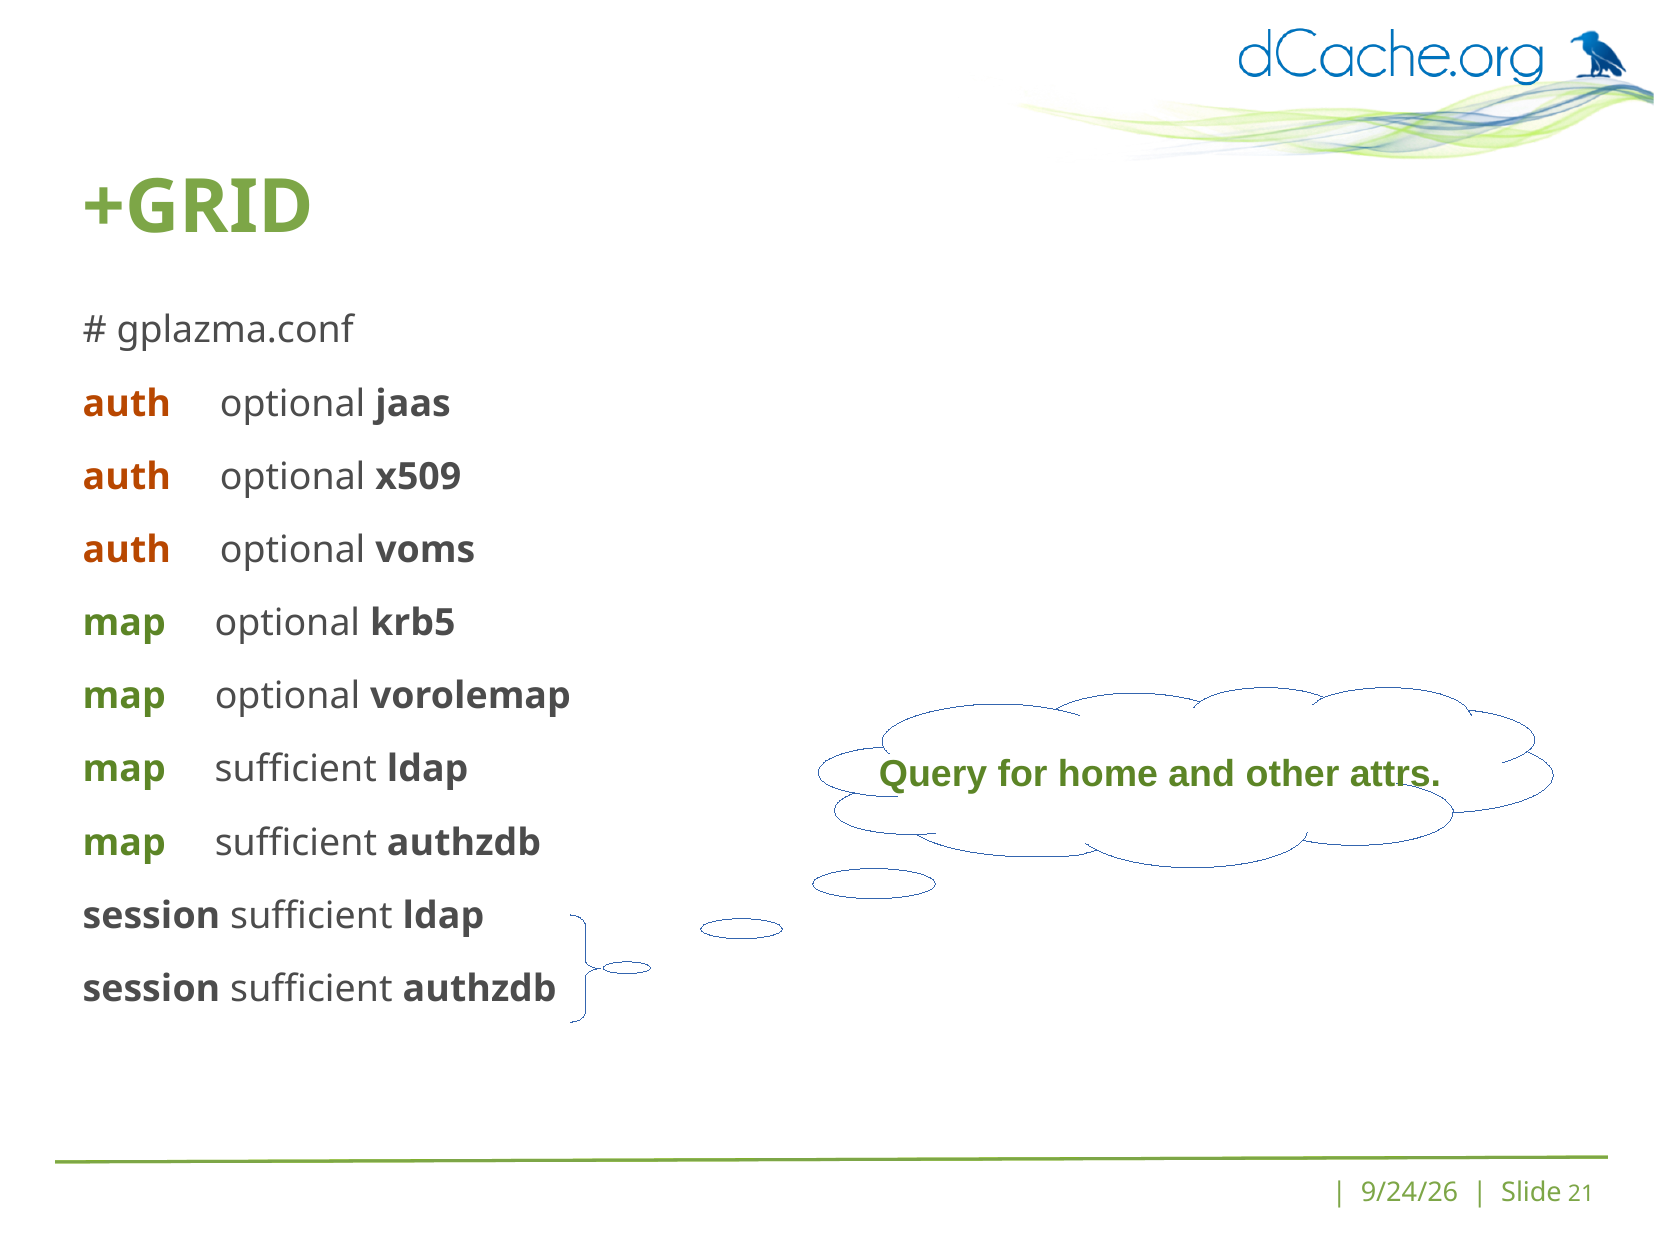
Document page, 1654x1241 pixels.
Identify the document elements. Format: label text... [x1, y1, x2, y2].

list # gplazma.conf auth optional jaas auth optional x509 auth optional voms map optional krb5 map optional vorolemap map sufficient ldap map sufficient authzdb session sufficient ldap session sufficient authzdb [82, 1017, 1571, 1023]
text_box Query for home and other attrs. [812, 868, 936, 899]
text_box Query for home and other attrs. [700, 918, 783, 939]
title +GRID [82, 155, 1605, 252]
picture [956, 16, 1654, 169]
text_box [82, 296, 1571, 1017]
text_box Query for home and other attrs. [818, 687, 1554, 868]
text_box Query for home and other attrs. [603, 961, 651, 974]
